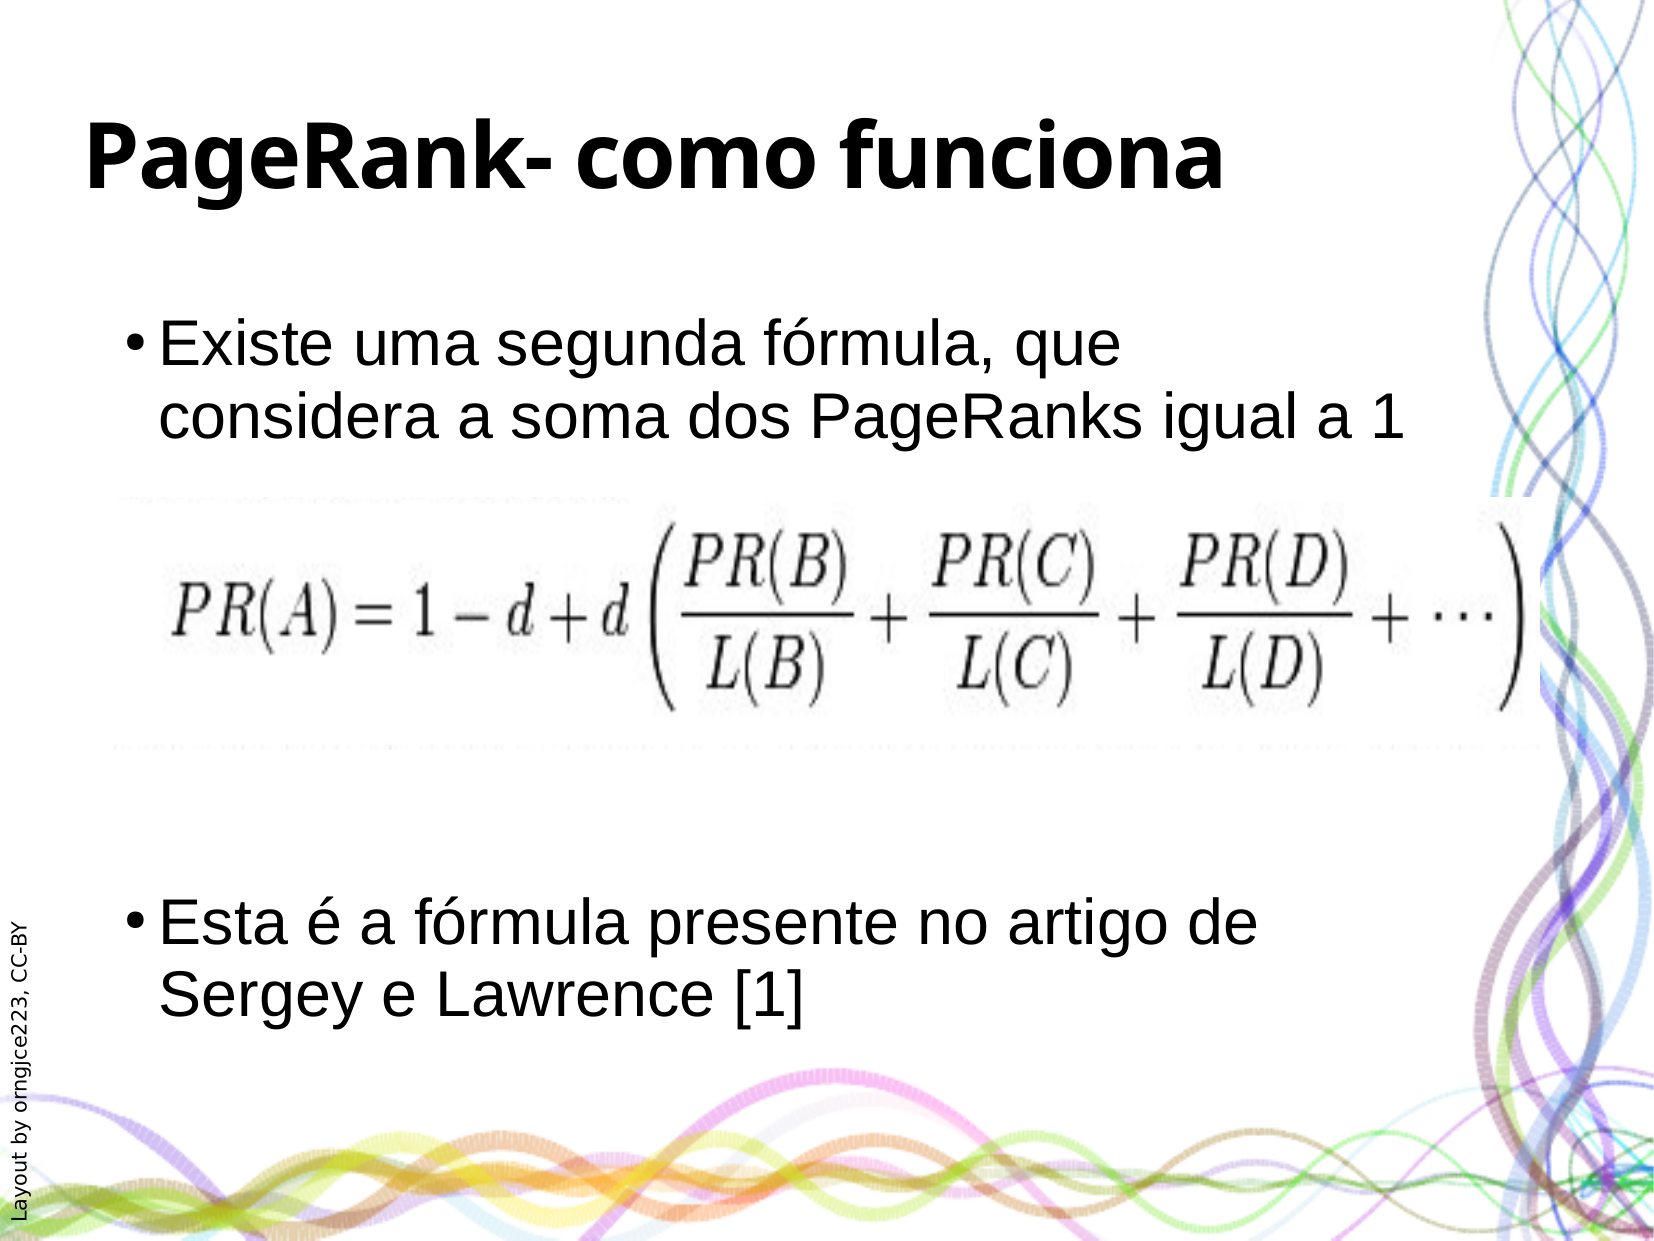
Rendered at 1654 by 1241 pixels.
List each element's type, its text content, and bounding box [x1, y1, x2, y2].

picture [0, 0, 1654, 1241]
title PageRank- como funciona [82, 49, 1571, 257]
text_box Existe uma segunda fórmula, que considera a soma dos PageRanks igual a 1 Esta é a fórmula presente no artigo de Sergey e Lawrence [1] [75, 300, 1426, 1050]
